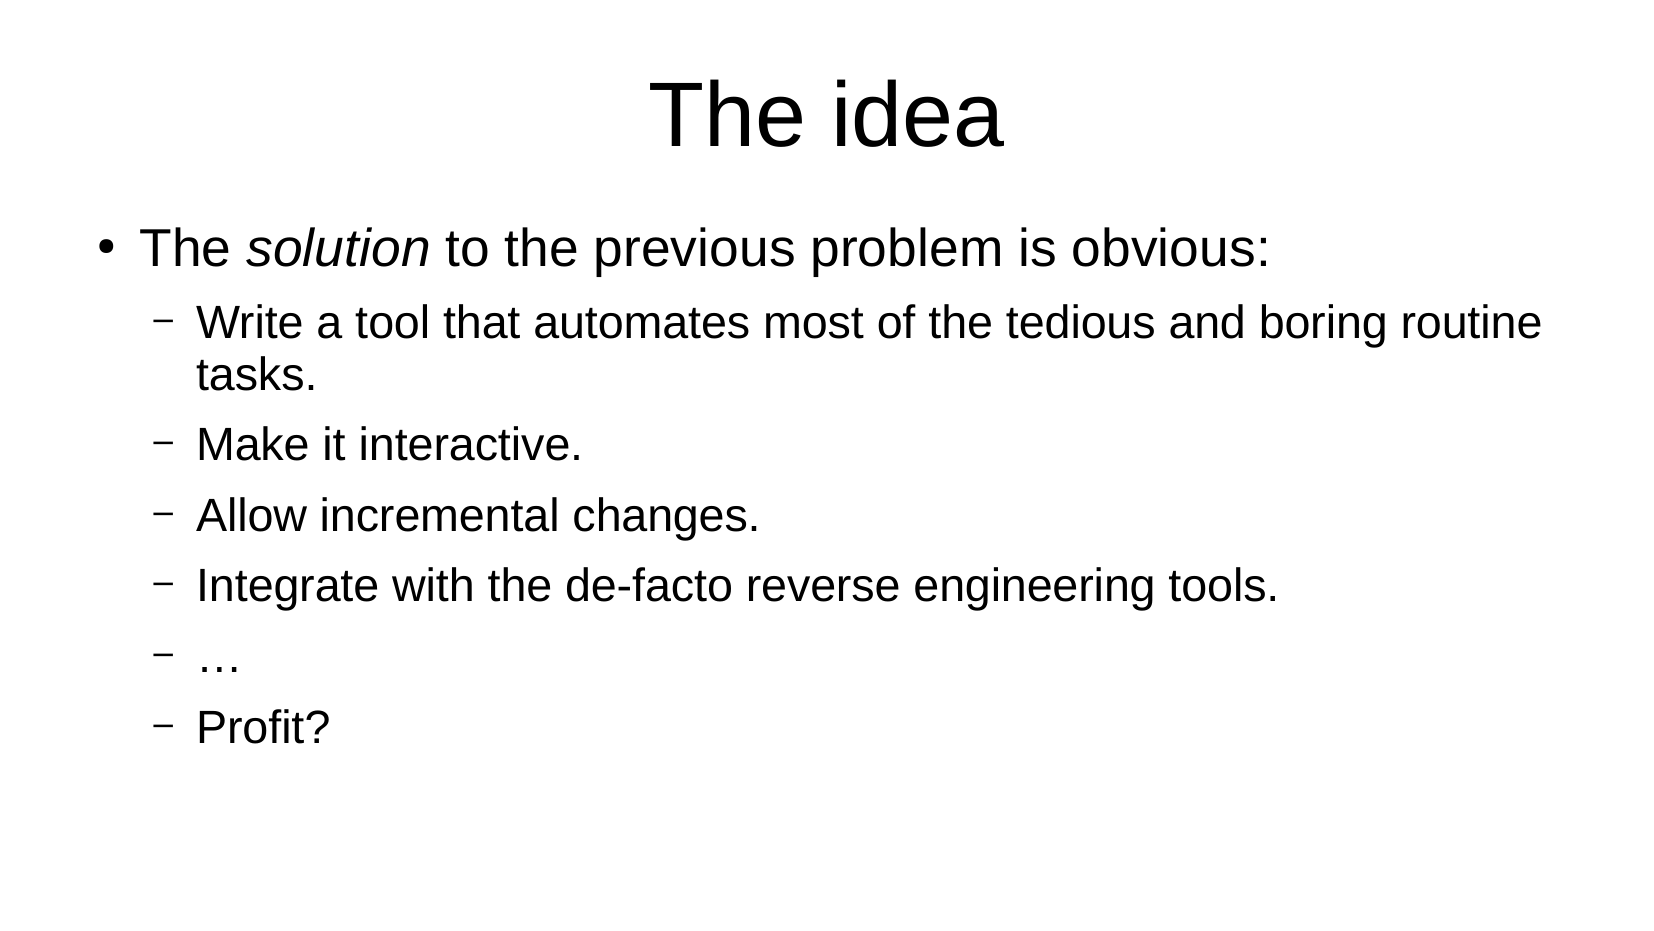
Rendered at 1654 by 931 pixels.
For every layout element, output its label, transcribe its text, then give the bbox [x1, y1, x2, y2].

title The idea [82, 37, 1571, 193]
list The solution to the previous problem is obvious: Write a tool that automates most of the tedious and boring routine tasks. Make it interactive. Allow incremental changes. Integrate with the de-facto reverse engineering tools. … Profit? [82, 217, 1571, 758]
